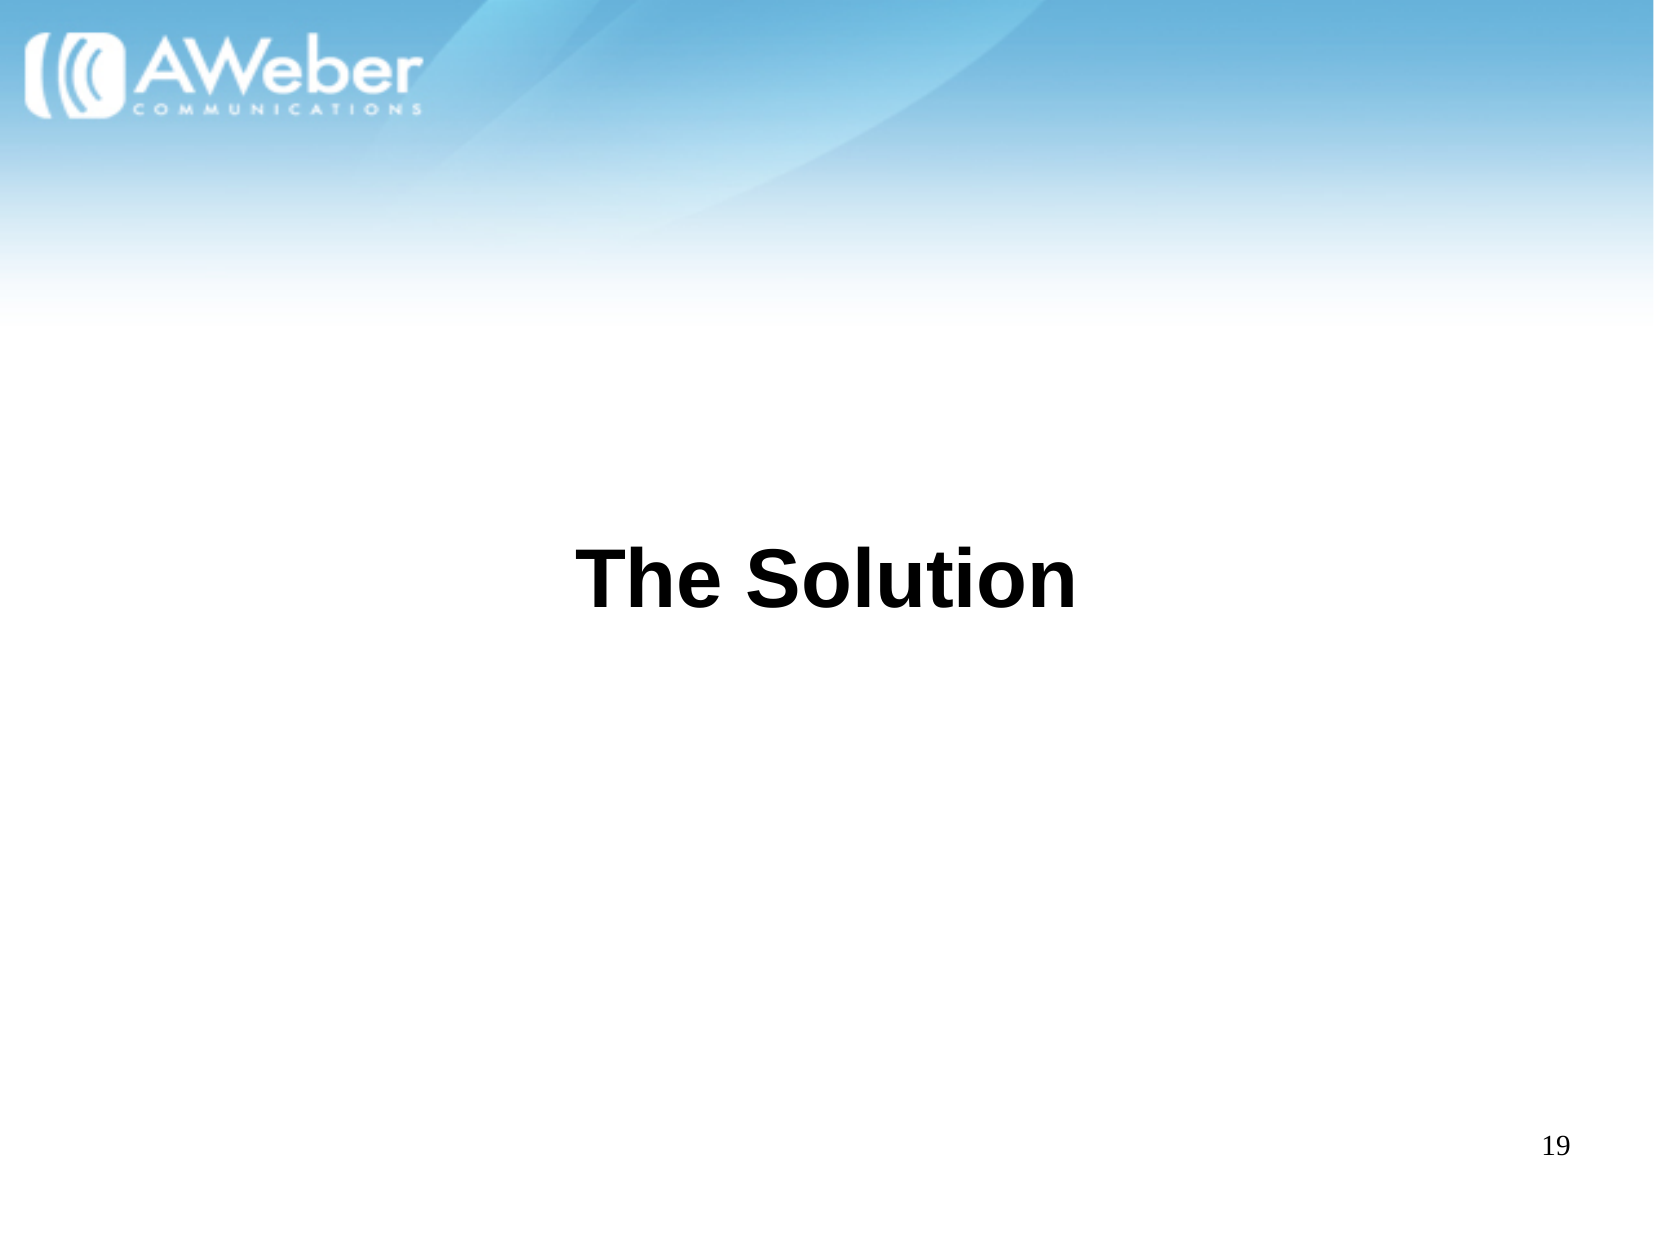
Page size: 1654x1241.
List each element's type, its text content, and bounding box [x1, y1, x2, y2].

picture [0, 0, 1654, 376]
subtitle The Solution [82, 56, 1571, 1102]
